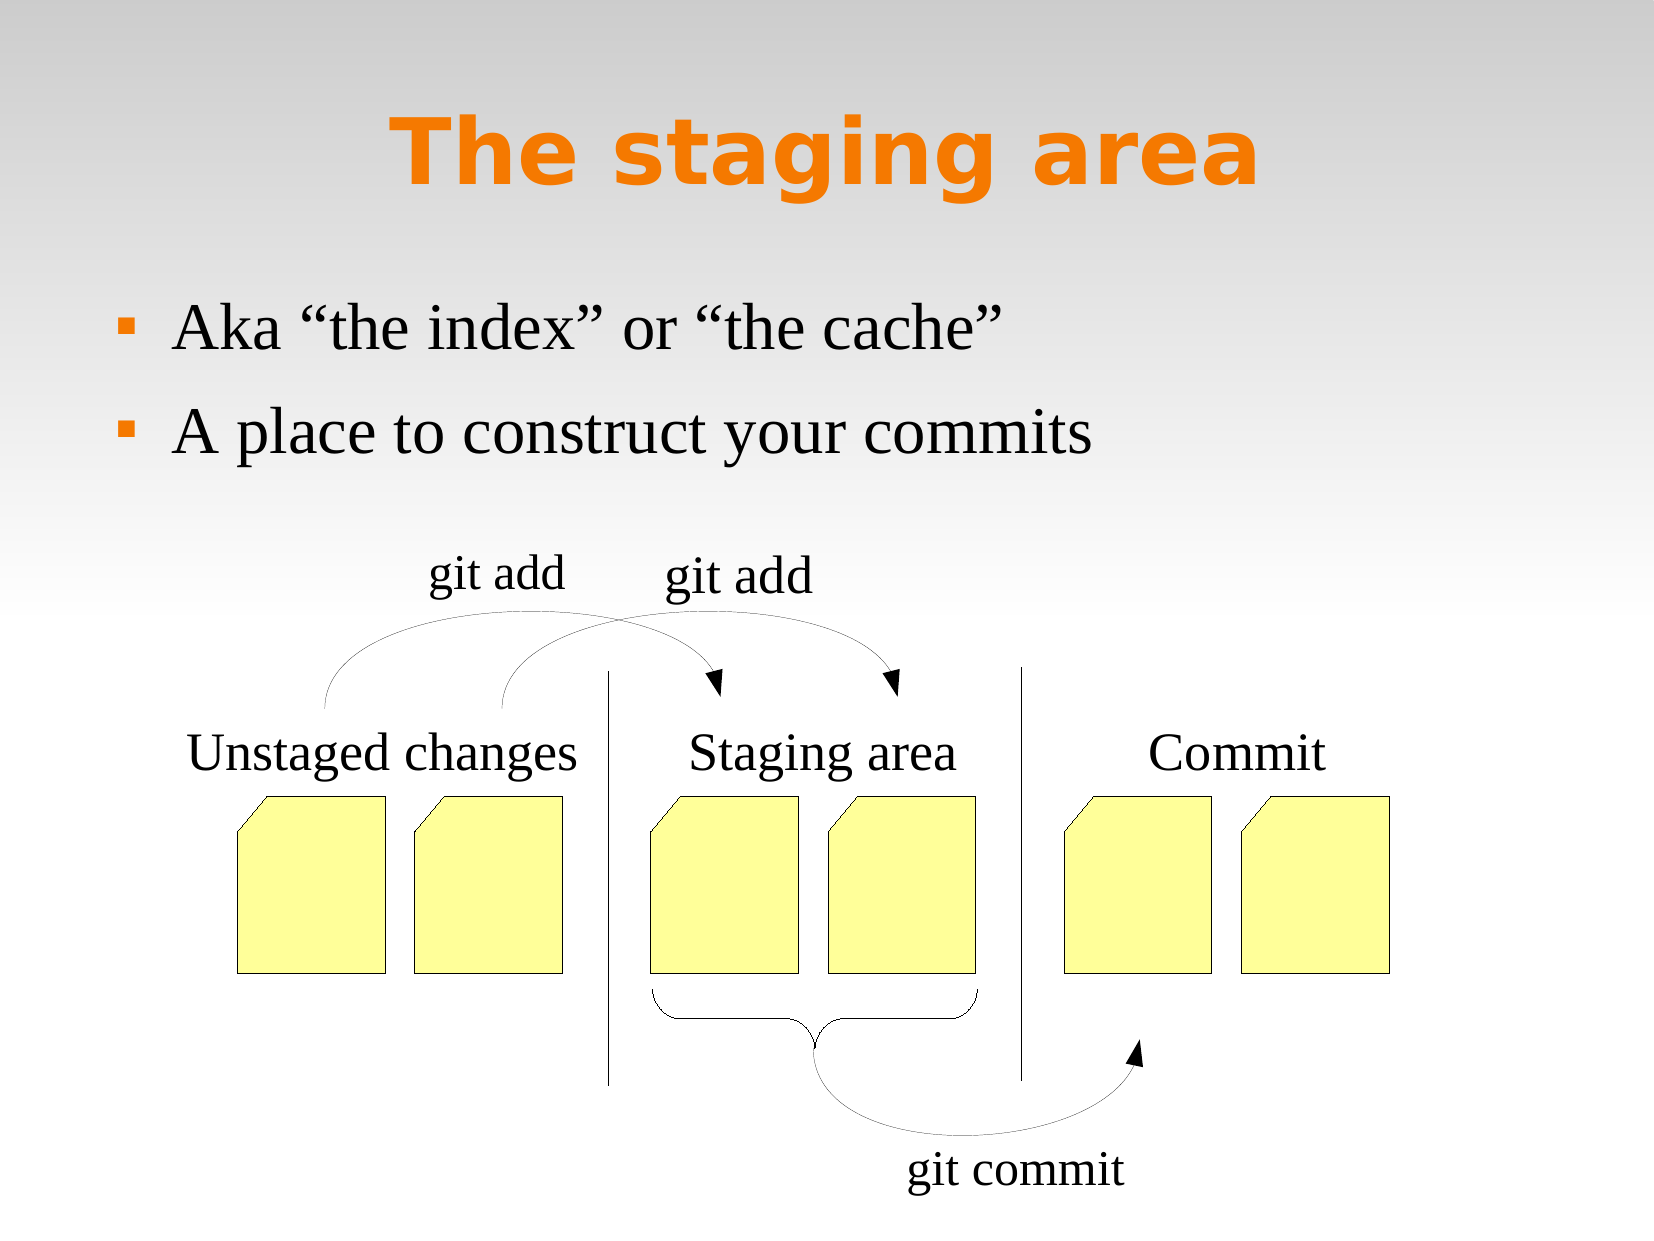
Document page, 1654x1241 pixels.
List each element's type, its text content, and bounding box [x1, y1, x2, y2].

text_box git add [413, 537, 581, 613]
text_box Unstaged changes [171, 714, 591, 795]
text_box [1064, 796, 1212, 974]
text_box [650, 796, 799, 974]
text_box [237, 796, 386, 974]
text_box git commit [891, 1133, 1141, 1210]
title The staging area [82, 56, 1571, 250]
text_box Commit [1133, 714, 1342, 795]
text_box Staging area [673, 714, 973, 795]
text_box git add [649, 537, 829, 618]
text_box [828, 796, 976, 974]
list Aka “the index” or “the cache” A place to construct your commits [82, 290, 1571, 532]
text_box [1241, 796, 1390, 974]
text_box [414, 796, 563, 974]
